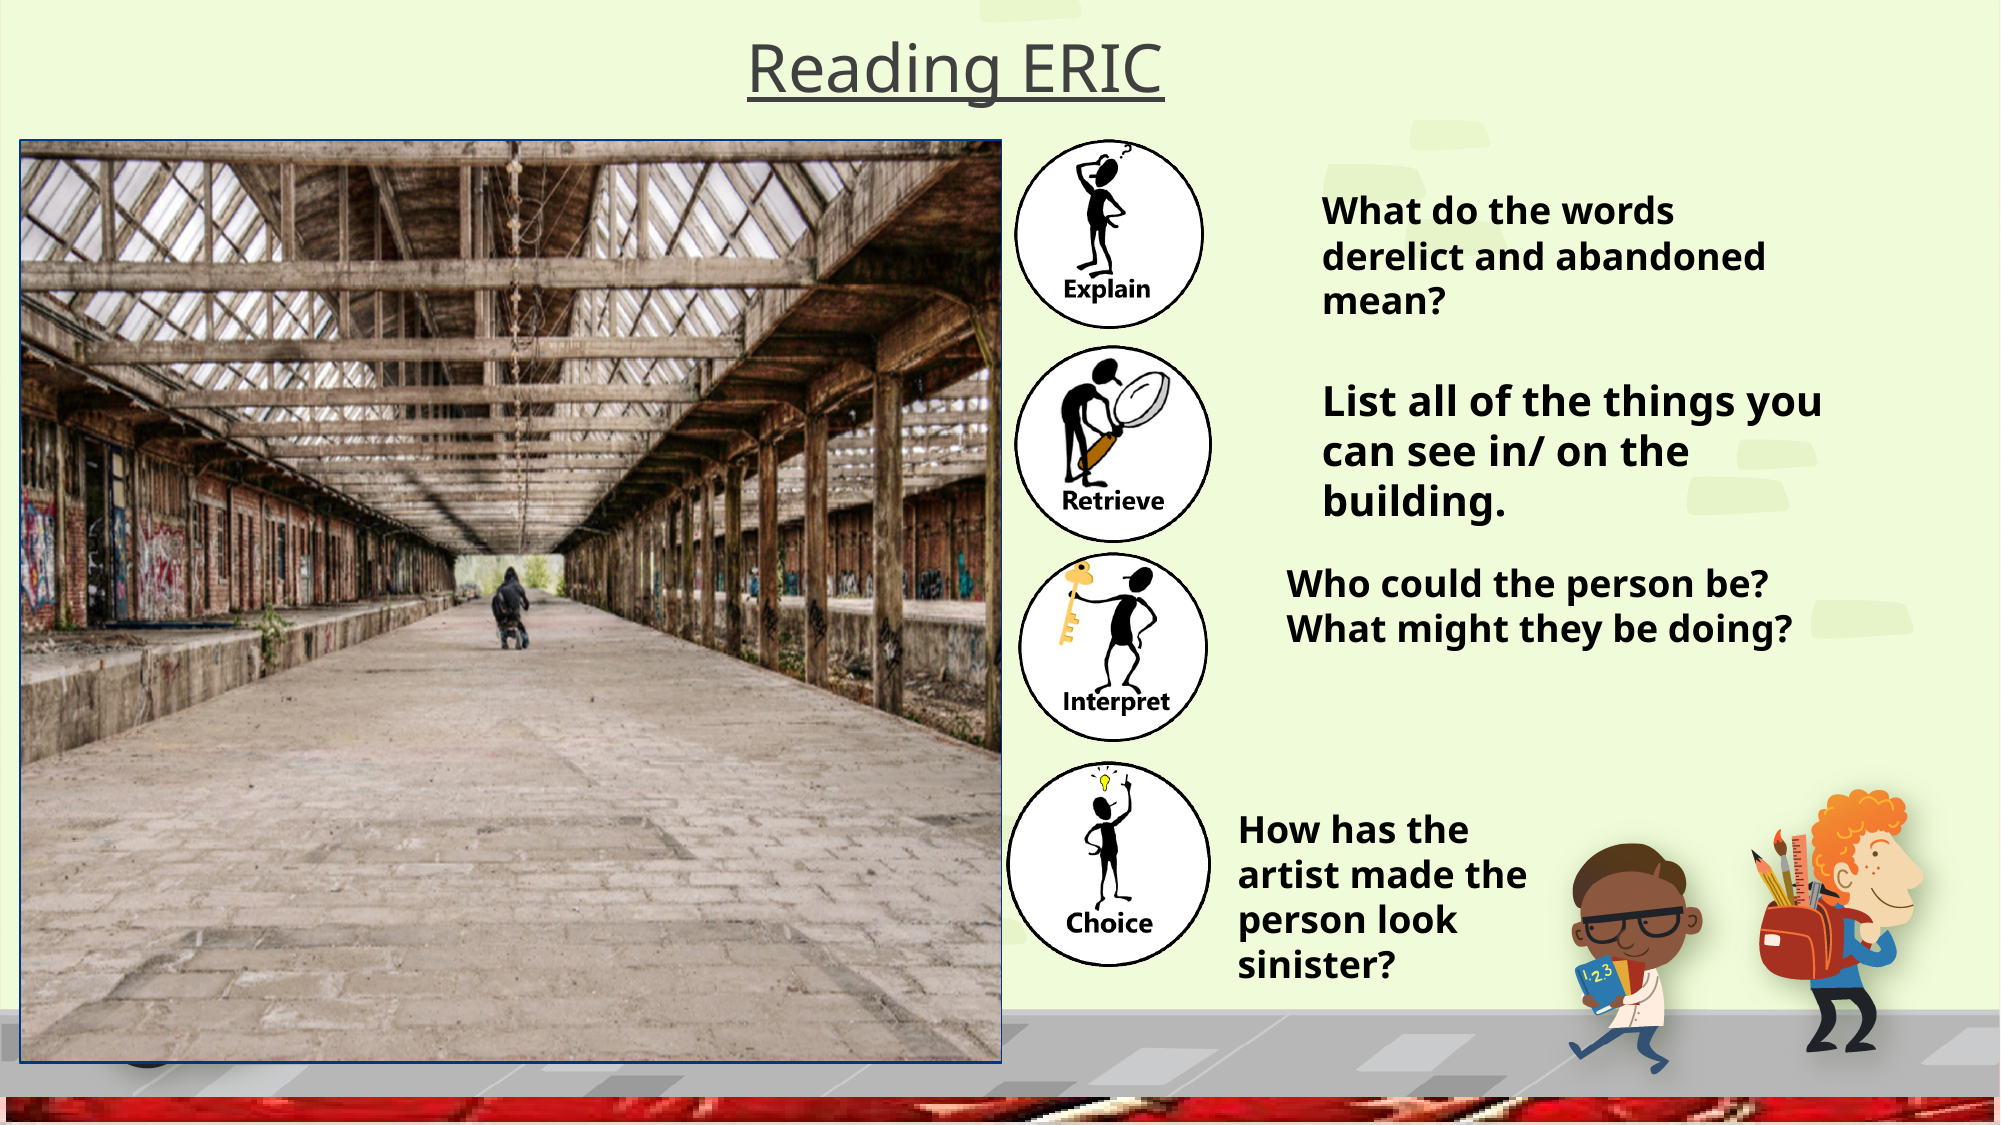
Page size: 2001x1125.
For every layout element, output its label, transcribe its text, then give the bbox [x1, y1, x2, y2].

picture [19, 139, 1002, 1064]
picture [1018, 552, 1208, 742]
picture [1014, 346, 1212, 543]
title Reading ERIC [149, 0, 1763, 115]
picture [1014, 139, 1204, 329]
text_box How has the artist made the person look sinister? [1222, 798, 1579, 996]
text_box Who could the person be? What might they be doing? [1271, 552, 1827, 704]
text_box List all of the things you can see in/ on the building. [1306, 366, 1851, 534]
text_box What do the words derelict and abandoned mean? [1306, 180, 1827, 332]
picture [1006, 762, 1211, 967]
